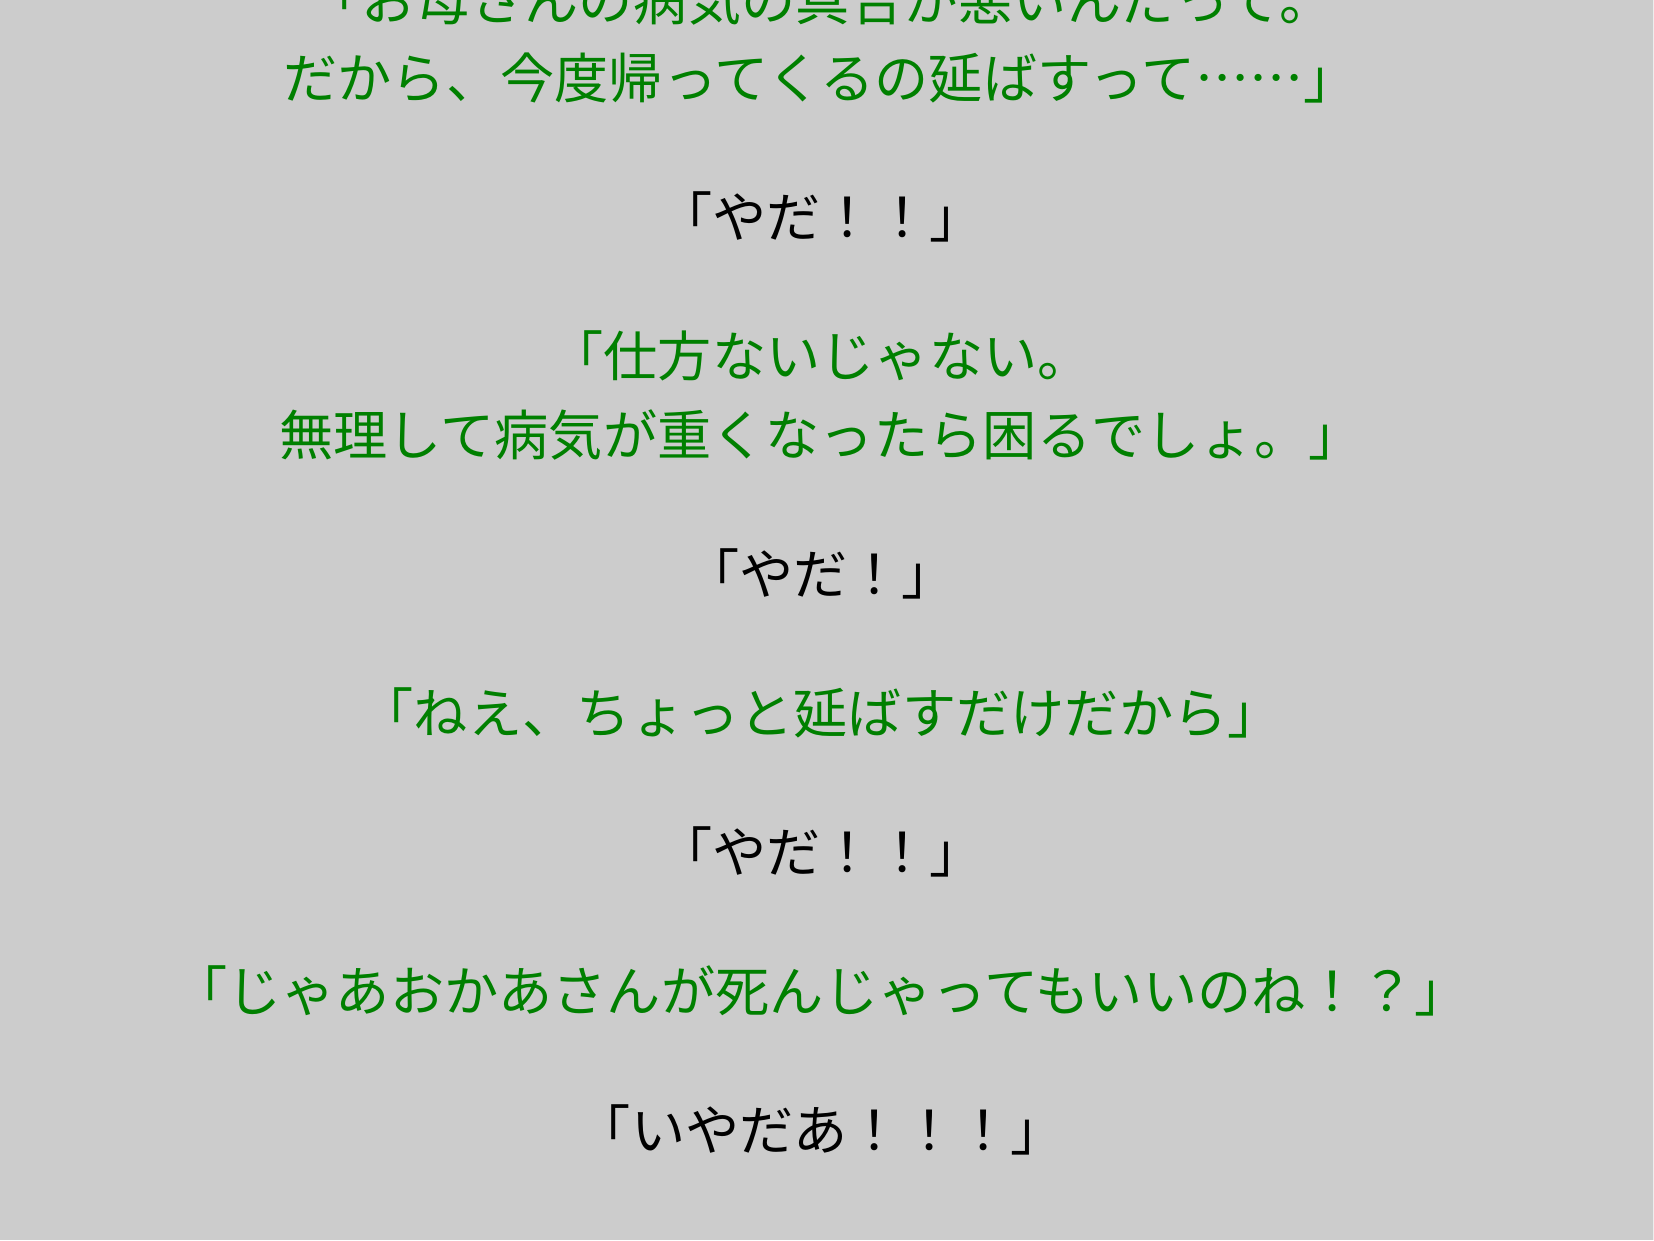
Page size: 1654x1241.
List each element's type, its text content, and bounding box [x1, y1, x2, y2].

subtitle 「お母さんの病気の具合が悪いんだって。 だから、今度帰ってくるの延ばすって……」 「やだ！！」 「仕方ないじゃない。 無理して病気が重くなったら困るでしょ。」 「やだ！」 「ねえ、ちょっと延ばすだけだから」 「やだ！！」 「じゃあおかあさんが死んじゃってもいいのね！？」 「いやだあ！！！」 「メイのばか！！！もう知らない！！！」 [76, 118, 1565, 1163]
